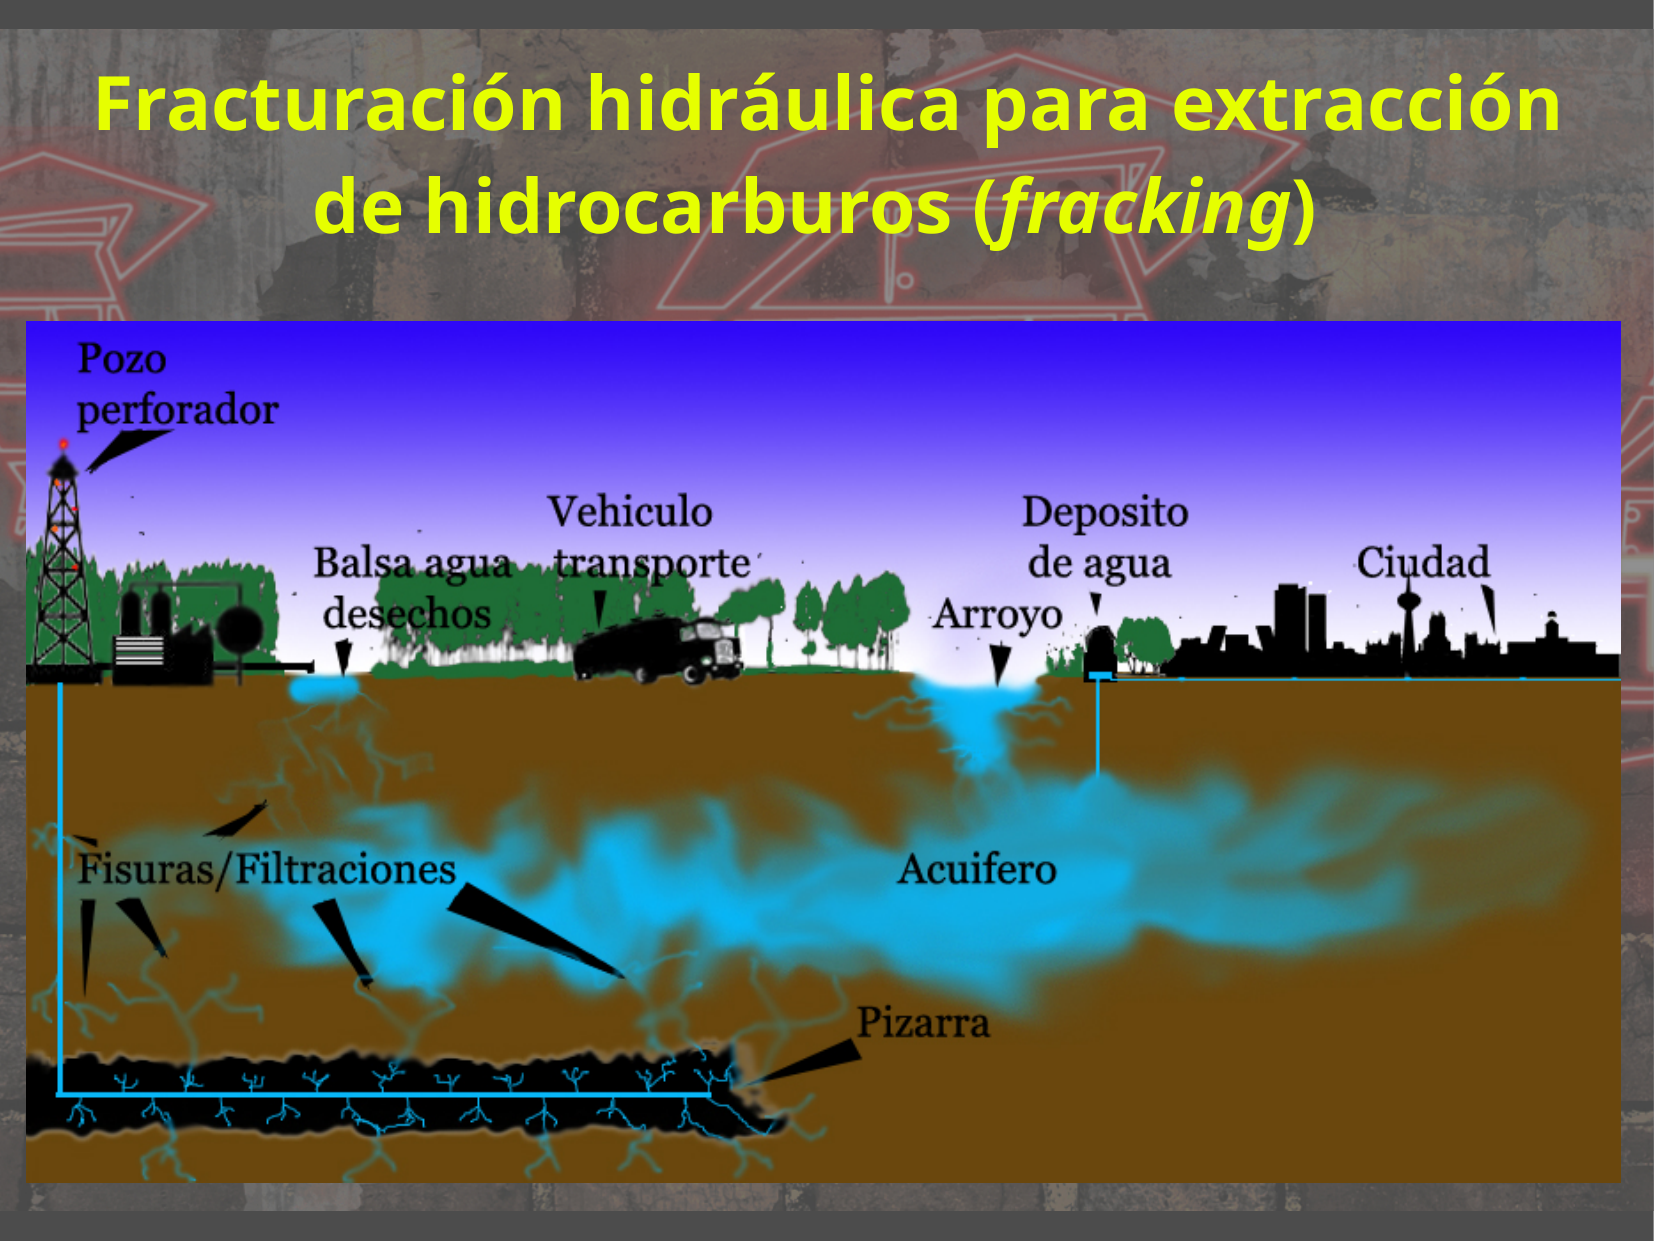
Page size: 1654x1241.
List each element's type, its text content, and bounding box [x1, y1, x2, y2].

title Fracturación hidráulica para extracción de hidrocarburos (fracking) [59, 56, 1571, 250]
picture [0, 29, 1654, 1211]
